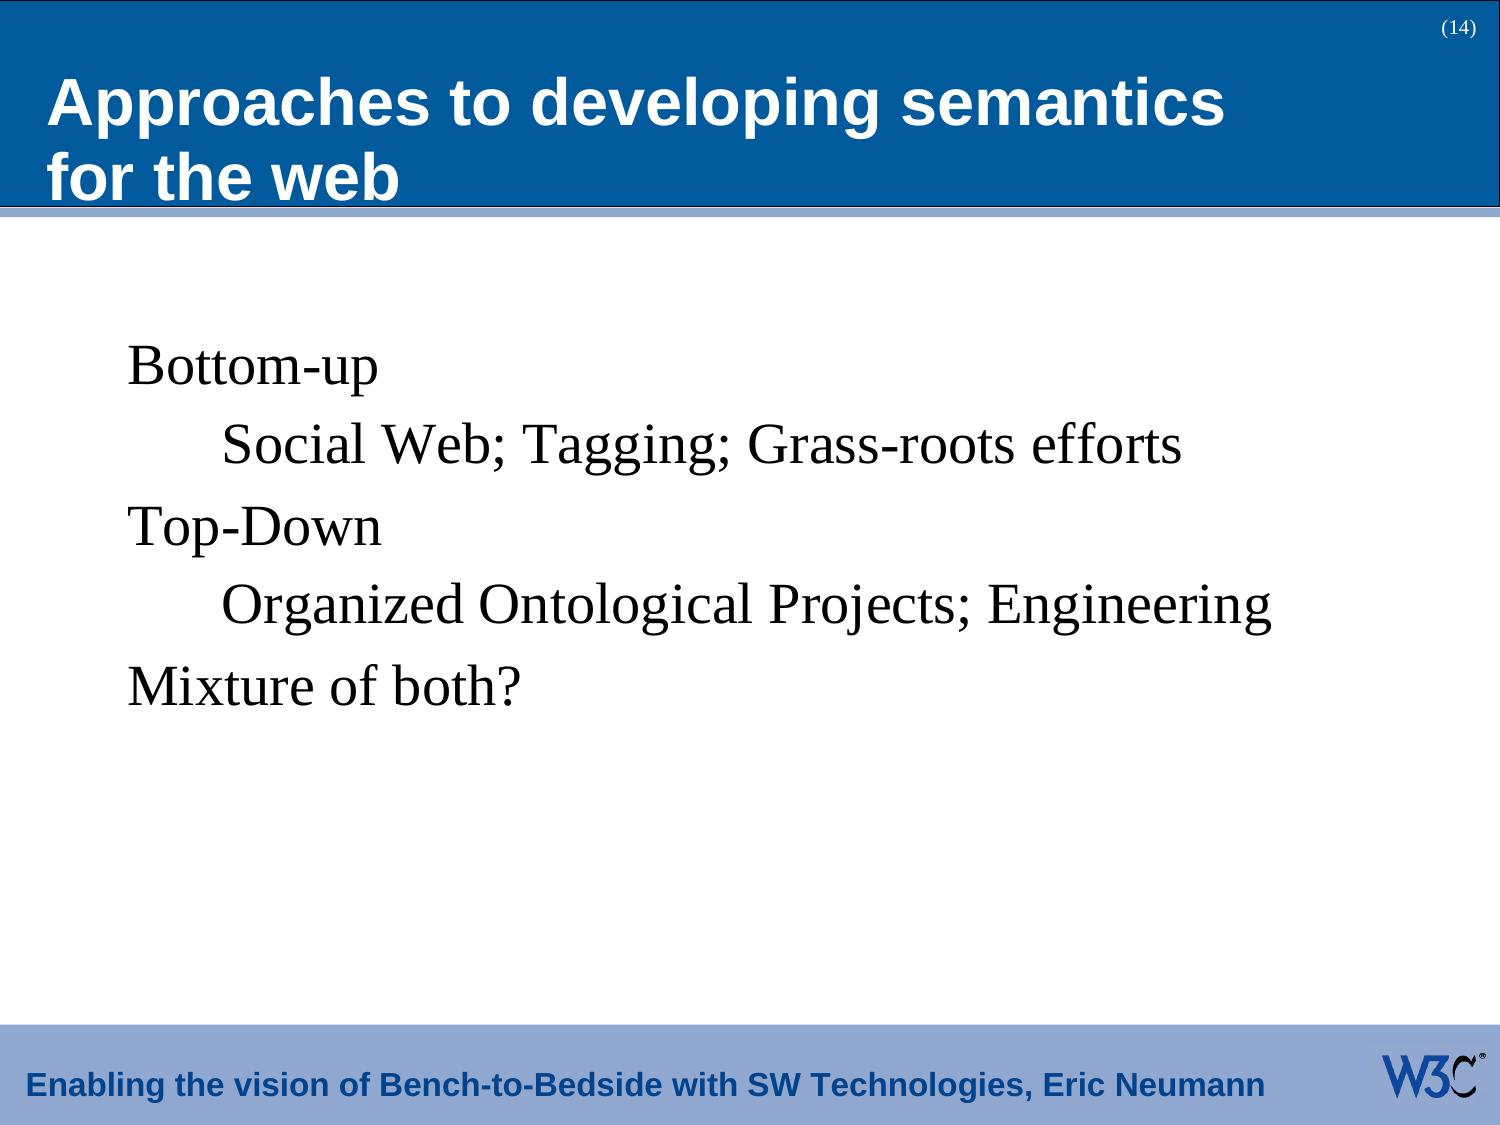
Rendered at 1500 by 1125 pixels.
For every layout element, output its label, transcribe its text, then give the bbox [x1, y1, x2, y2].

picture [1368, 1043, 1489, 1112]
list Bottom-up Social Web; Tagging; Grass-roots efforts Top-Down Organized Ontological Projects; Engineering Mixture of both? [112, 324, 1388, 1001]
title Approaches to developing semantics for the web [31, 45, 1307, 234]
